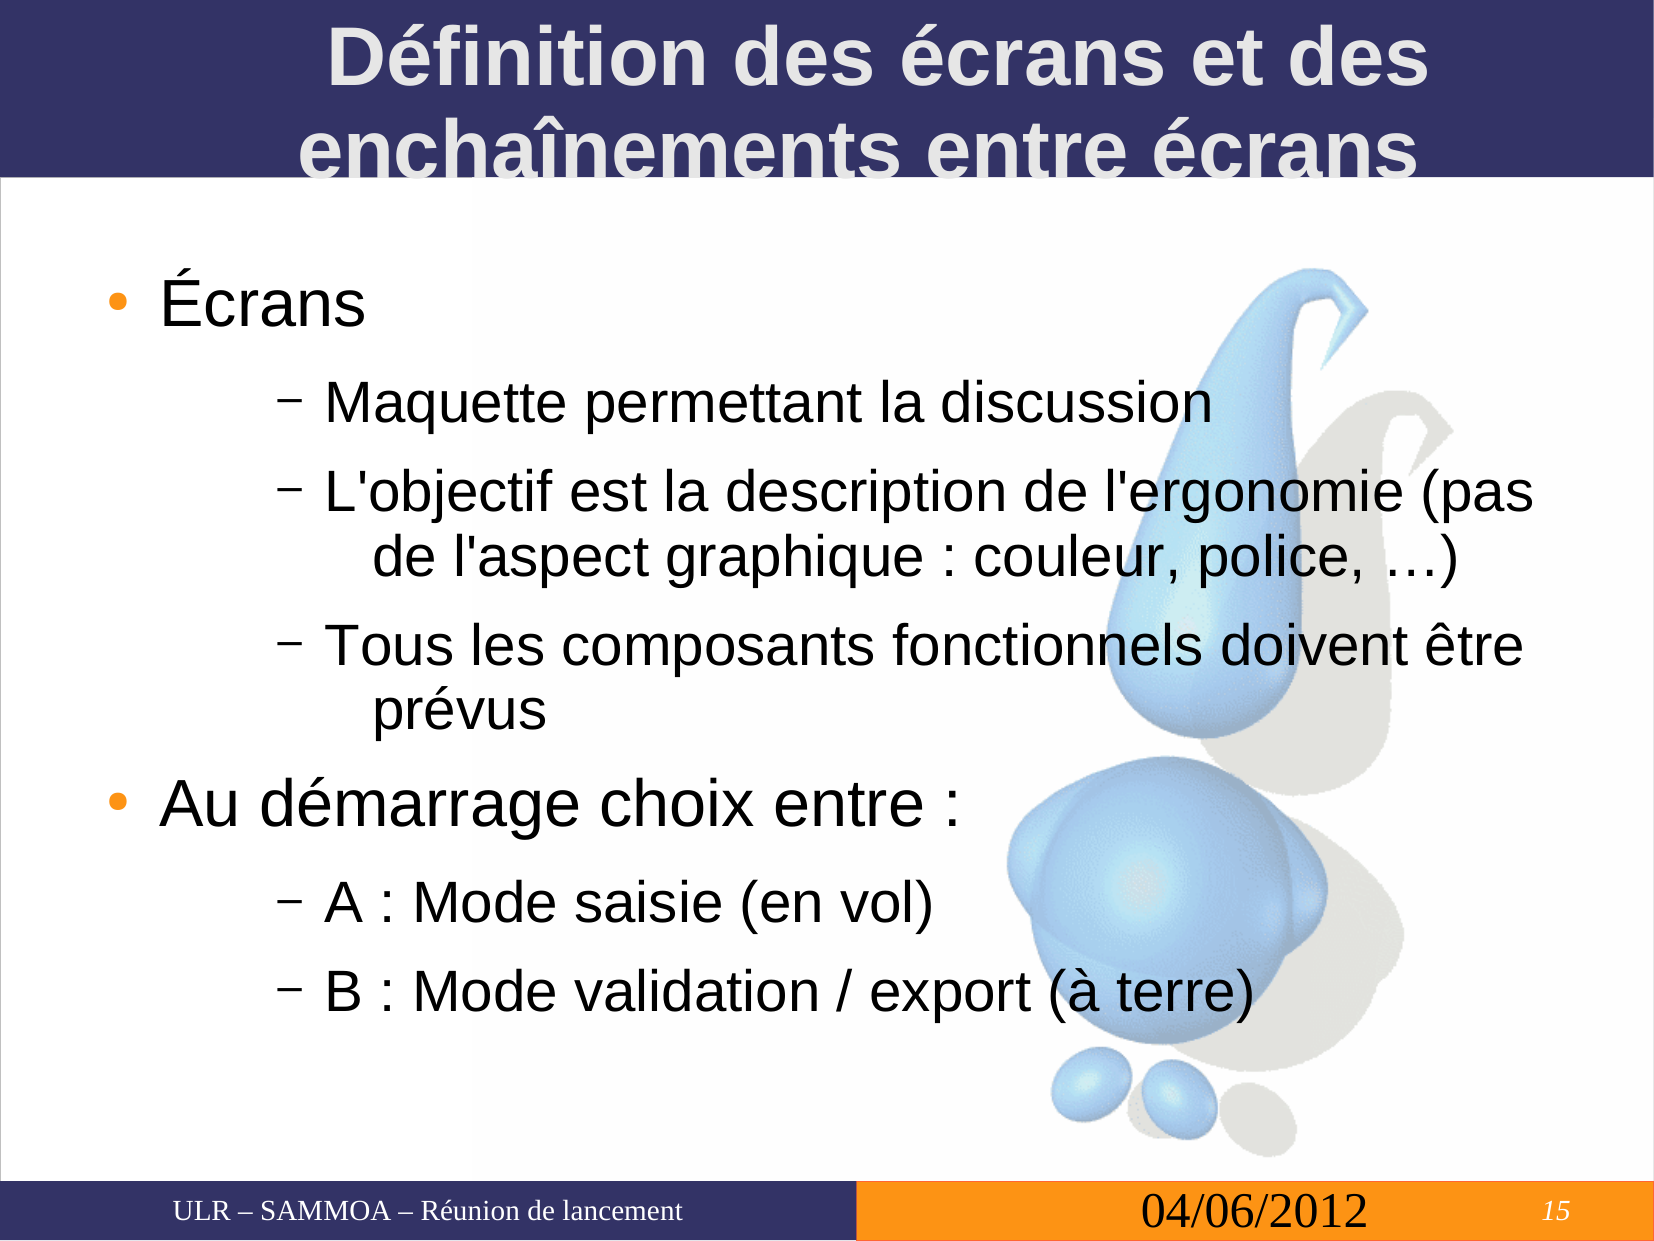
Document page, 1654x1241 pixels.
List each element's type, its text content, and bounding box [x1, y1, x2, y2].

title Définition des écrans et des enchaînements entre écrans [123, 0, 1536, 208]
list Écrans Maquette permettant la discussion L'objectif est la description de l'ergonomie (pas de l'aspect graphique : couleur, police, …) Tous les composants fonctionnels doivent être prévus Au démarrage choix entre : A : Mode saisie (en vol) B : Mode validation / export (à terre) [88, 265, 1595, 1152]
picture [472, 178, 1654, 1181]
